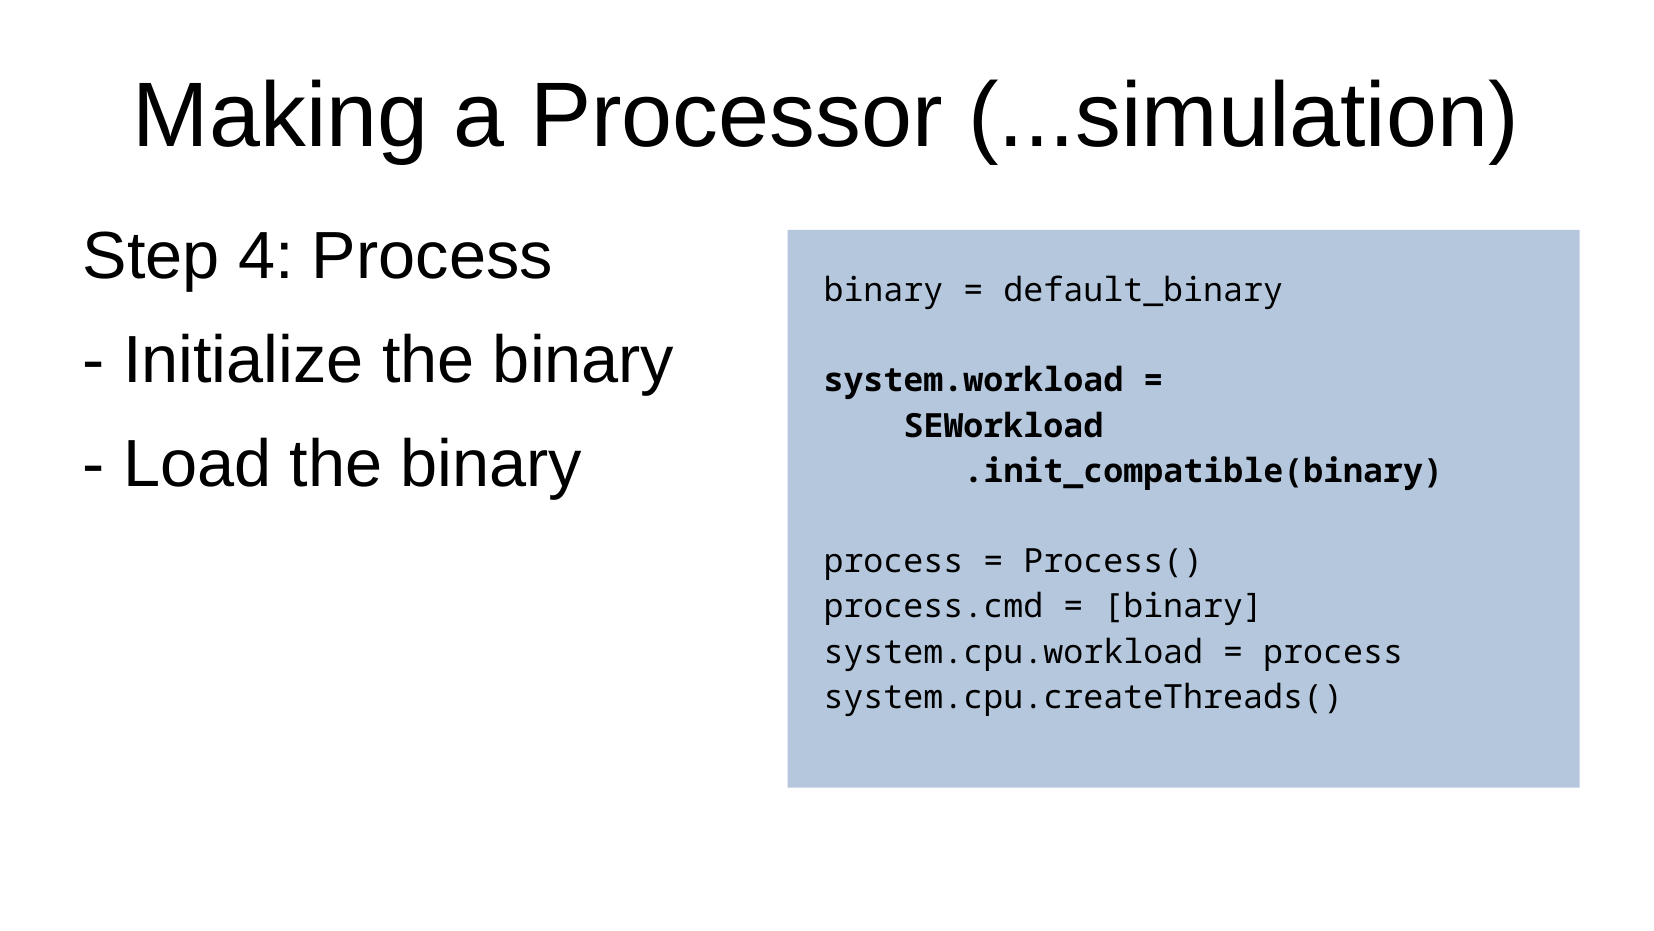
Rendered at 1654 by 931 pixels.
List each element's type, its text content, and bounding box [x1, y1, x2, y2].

text_box binary = default_binary system.workload = SEWorkload .init_compatible(binary) process = Process() process.cmd = [binary] system.cpu.workload = process system.cpu.createThreads() [787, 229, 1580, 788]
list Step 4: Process - Initialize the binary - Load the binary [82, 217, 809, 863]
title Making a Processor (...simulation) [82, 37, 1571, 193]
